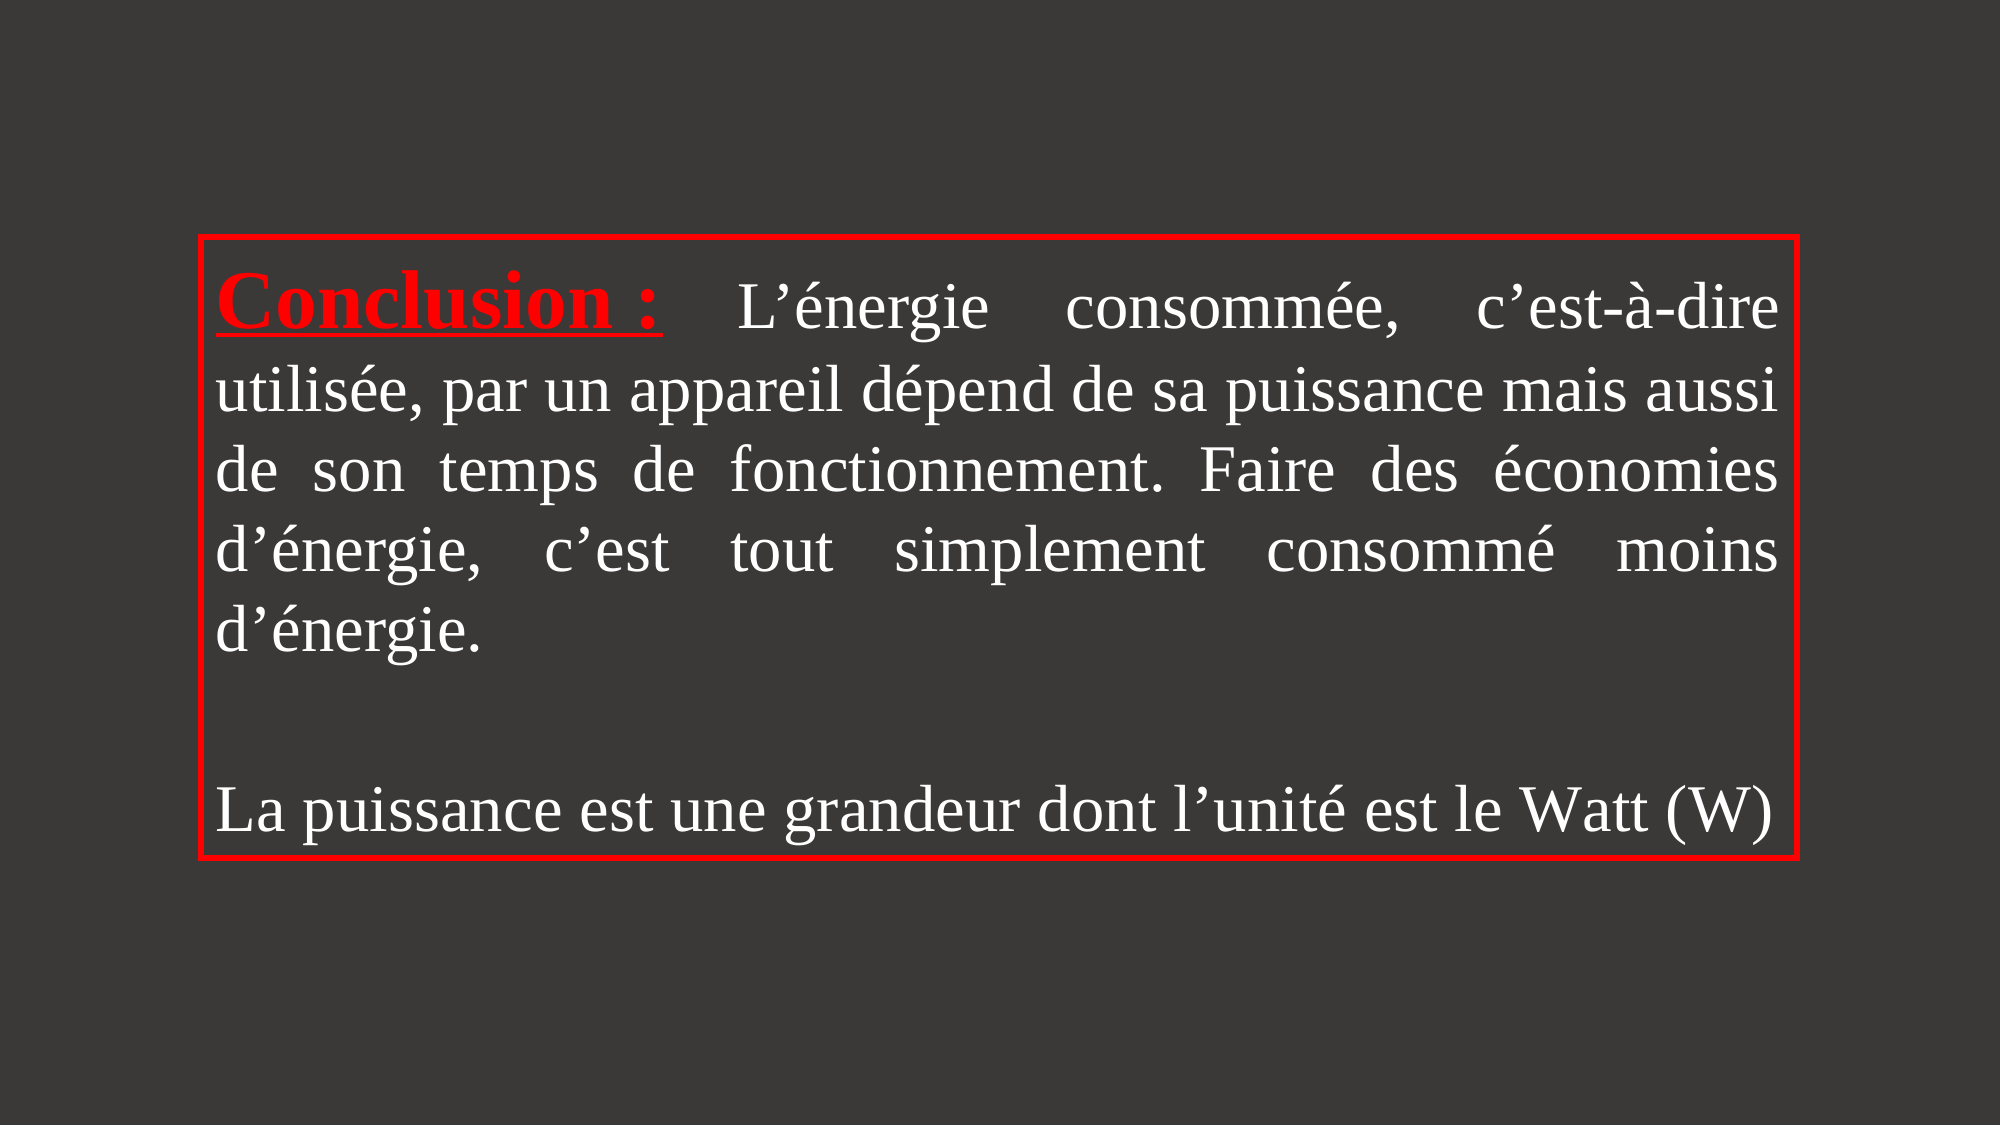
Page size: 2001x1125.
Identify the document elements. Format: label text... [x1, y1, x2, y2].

text_box Conclusion : L’énergie consommée, c’est-à-dire utilisée, par un appareil dépend de sa puissance mais aussi de son temps de fonctionnement. Faire des économies d’énergie, c’est tout simplement consommé moins d’énergie. La puissance est une grandeur dont l’unité est le Watt (W) [200, 237, 1798, 859]
